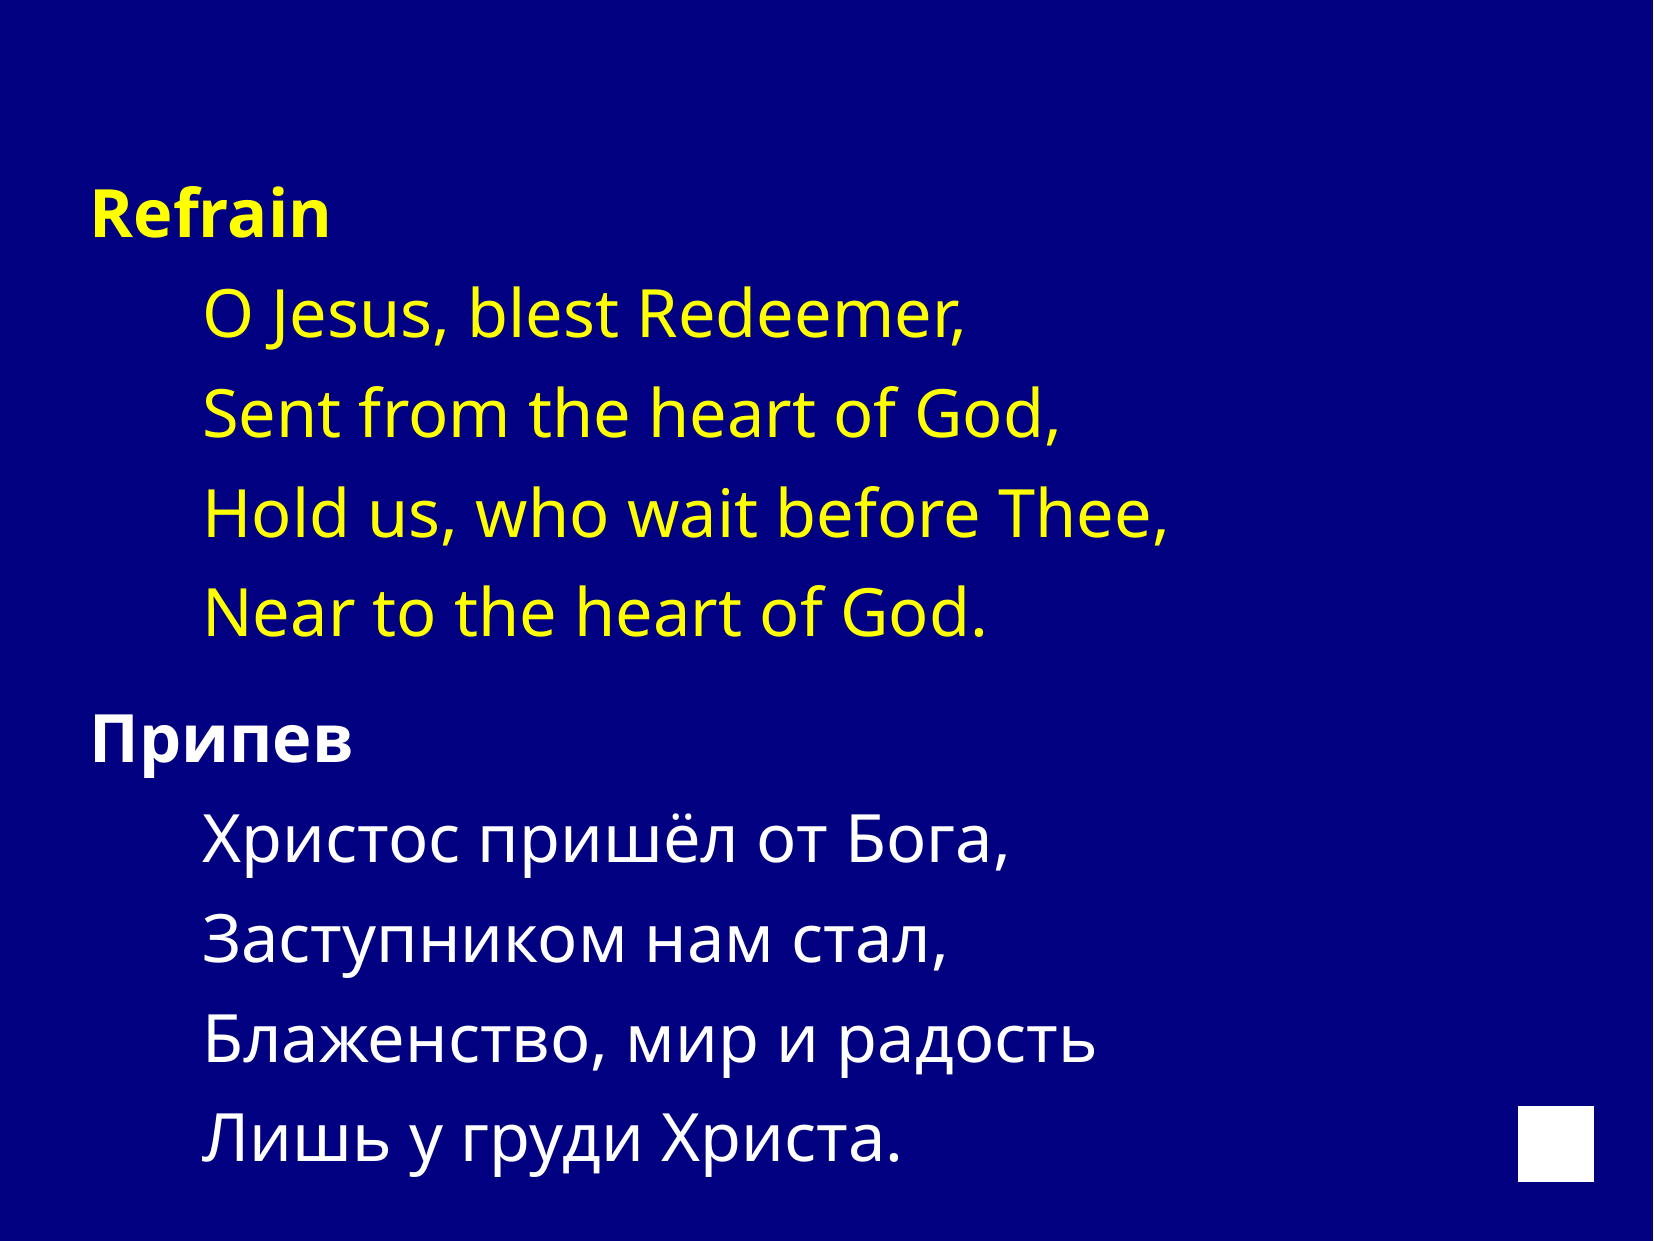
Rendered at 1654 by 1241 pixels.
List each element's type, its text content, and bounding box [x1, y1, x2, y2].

text_box Припев Христос пришёл от Бога, Заступником нам стал, Блаженство, мир и радость Лишь у груди Христа. [75, 675, 1576, 1163]
text_box [1518, 1106, 1594, 1182]
text_box Refrain O Jesus, blest Redeemer, Sent from the heart of God, Hold us, who wait before Thee, Near to the heart of God. [75, 150, 1576, 638]
